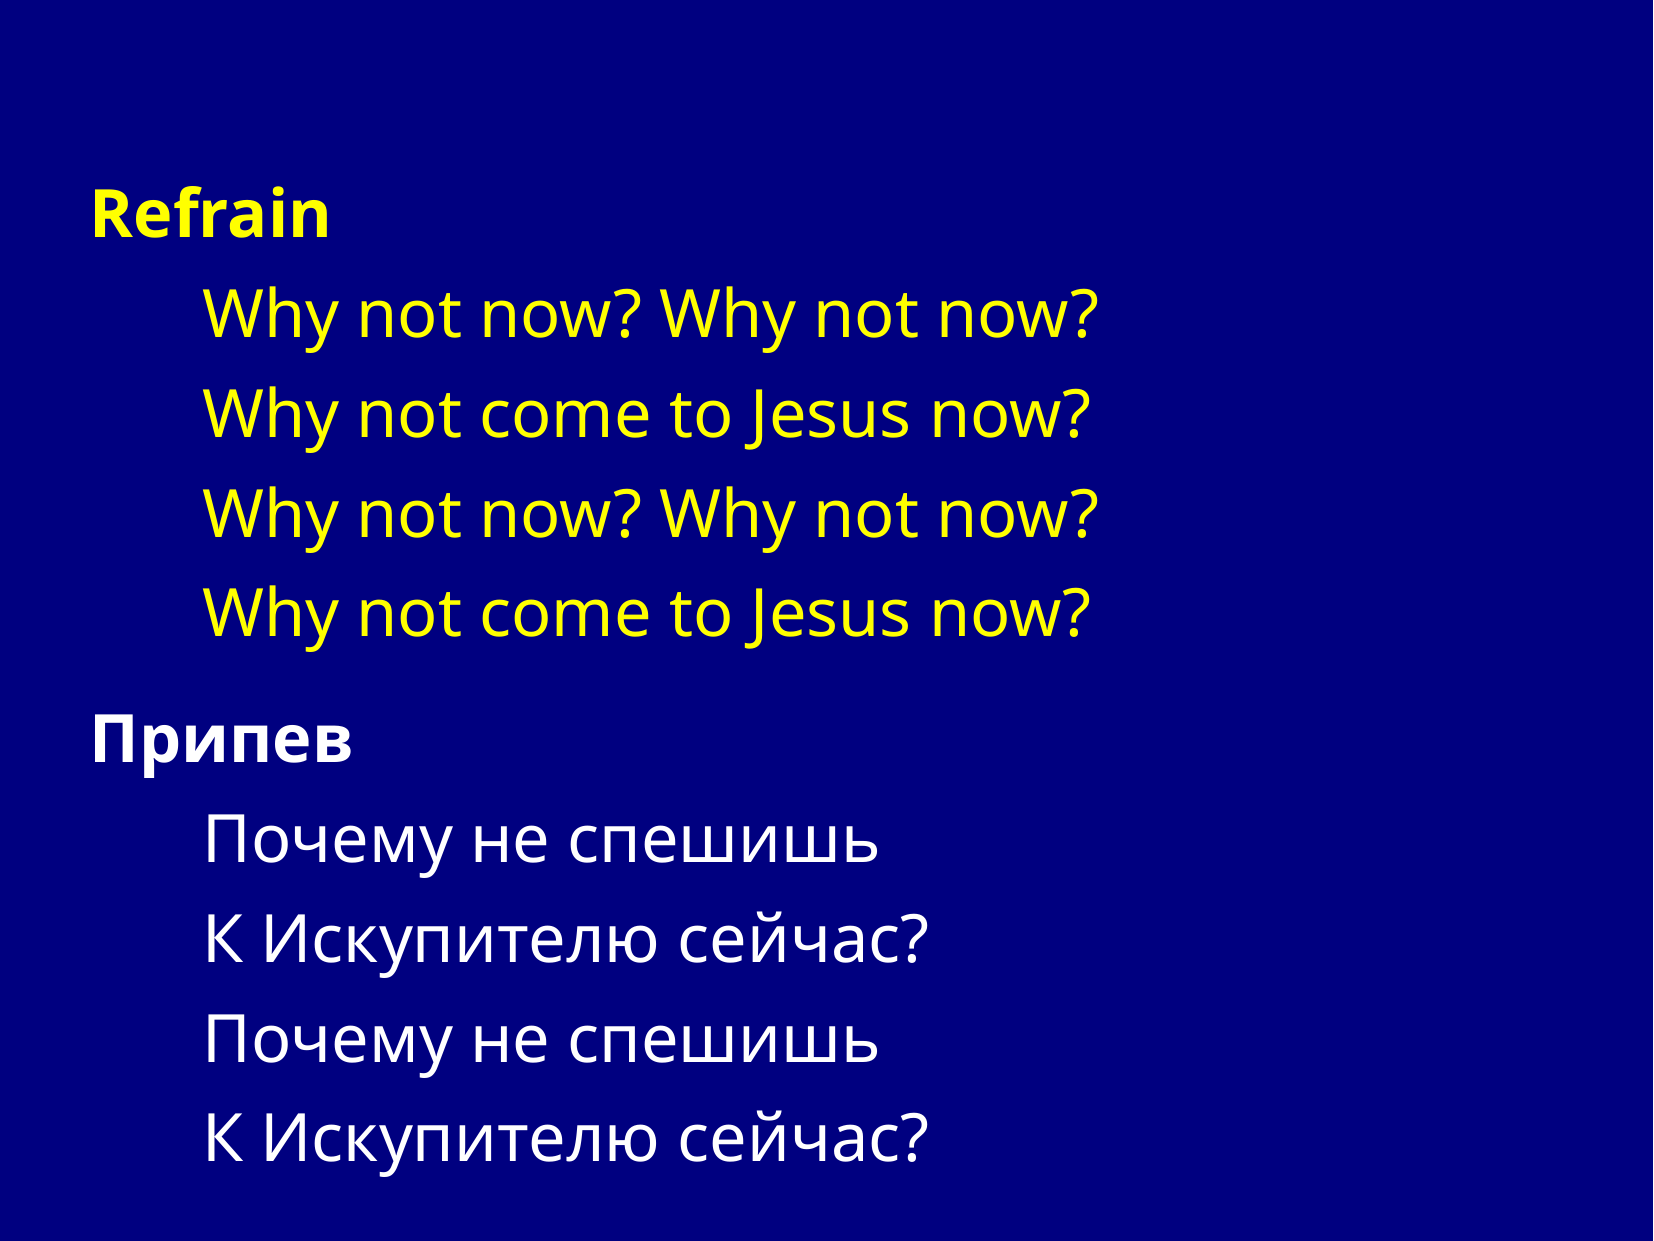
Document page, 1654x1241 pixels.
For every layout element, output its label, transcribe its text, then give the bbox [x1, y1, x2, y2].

text_box Refrain Why not now? Why not now? Why not come to Jesus now? Why not now? Why not now? Why not come to Jesus now? [75, 150, 1576, 638]
text_box Припев Почему не спешишь К Искупителю сейчас? Почему не спешишь К Искупителю сейчас? [75, 675, 1576, 1163]
